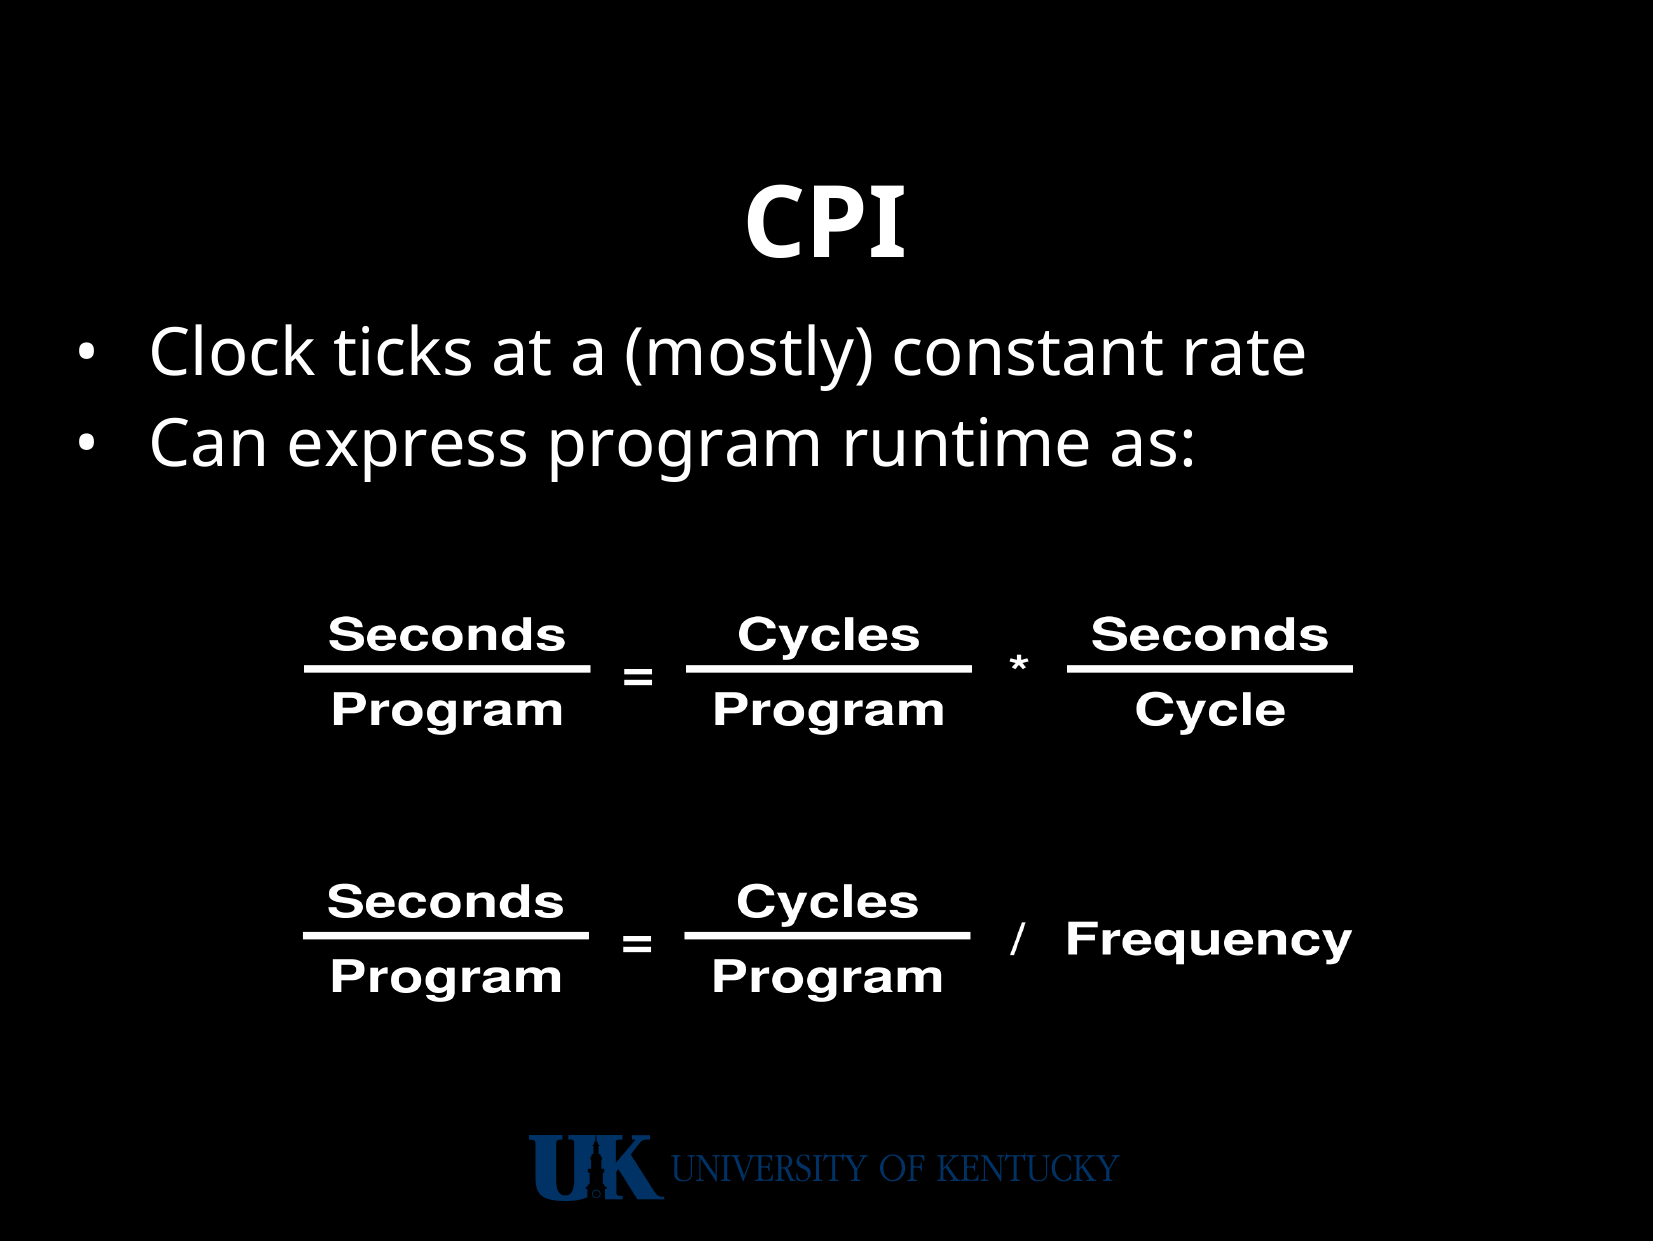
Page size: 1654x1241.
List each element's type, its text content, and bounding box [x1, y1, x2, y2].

subtitle • Clock ticks at a (mostly) constant rate • Can express program runtime as: [74, 262, 1575, 1163]
picture [302, 616, 1353, 1002]
title CPI [75, 31, 1576, 407]
picture [529, 1135, 1120, 1201]
